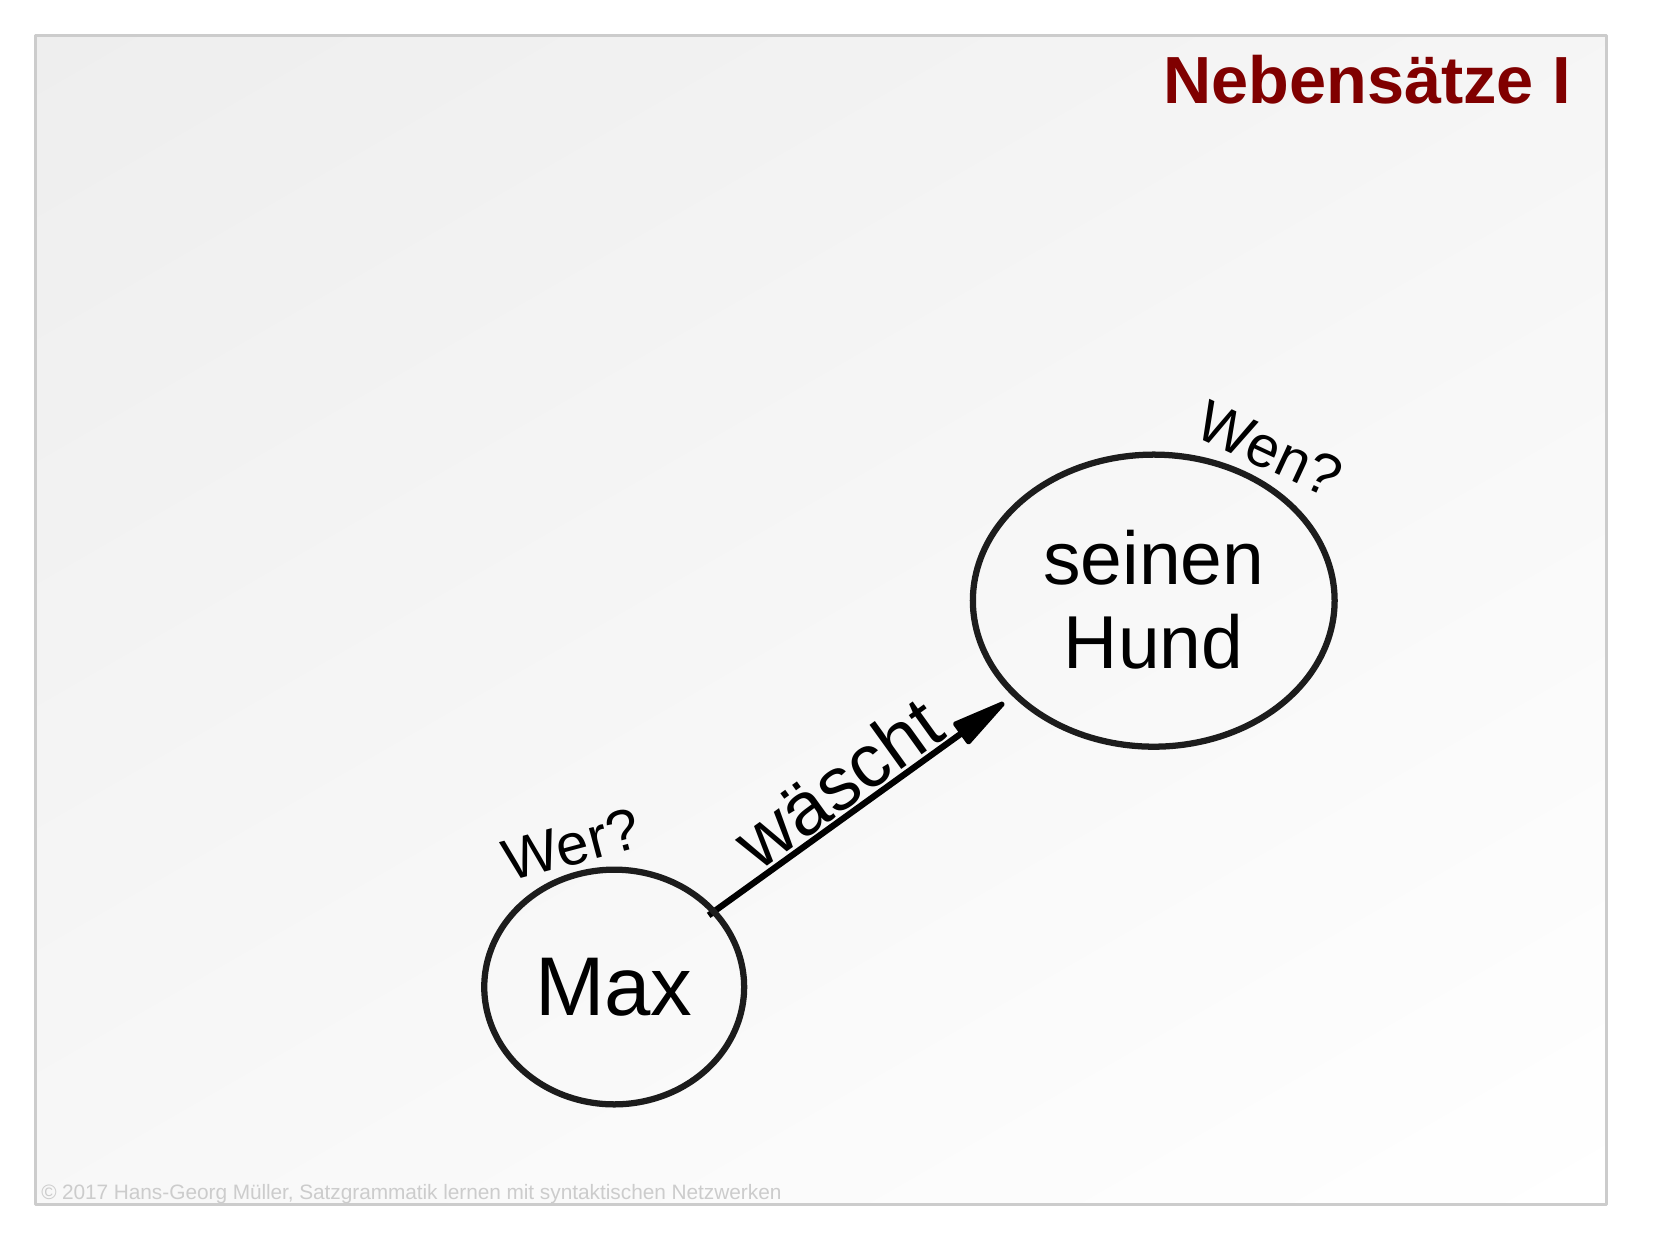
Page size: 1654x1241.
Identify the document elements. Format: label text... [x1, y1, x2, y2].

text_box Wen? [1143, 374, 1438, 615]
text_box Wer? [480, 750, 792, 910]
text_box seinen Hund [972, 454, 1335, 747]
text_box Max [484, 872, 745, 1105]
title Nebensätze I [82, 43, 1572, 193]
